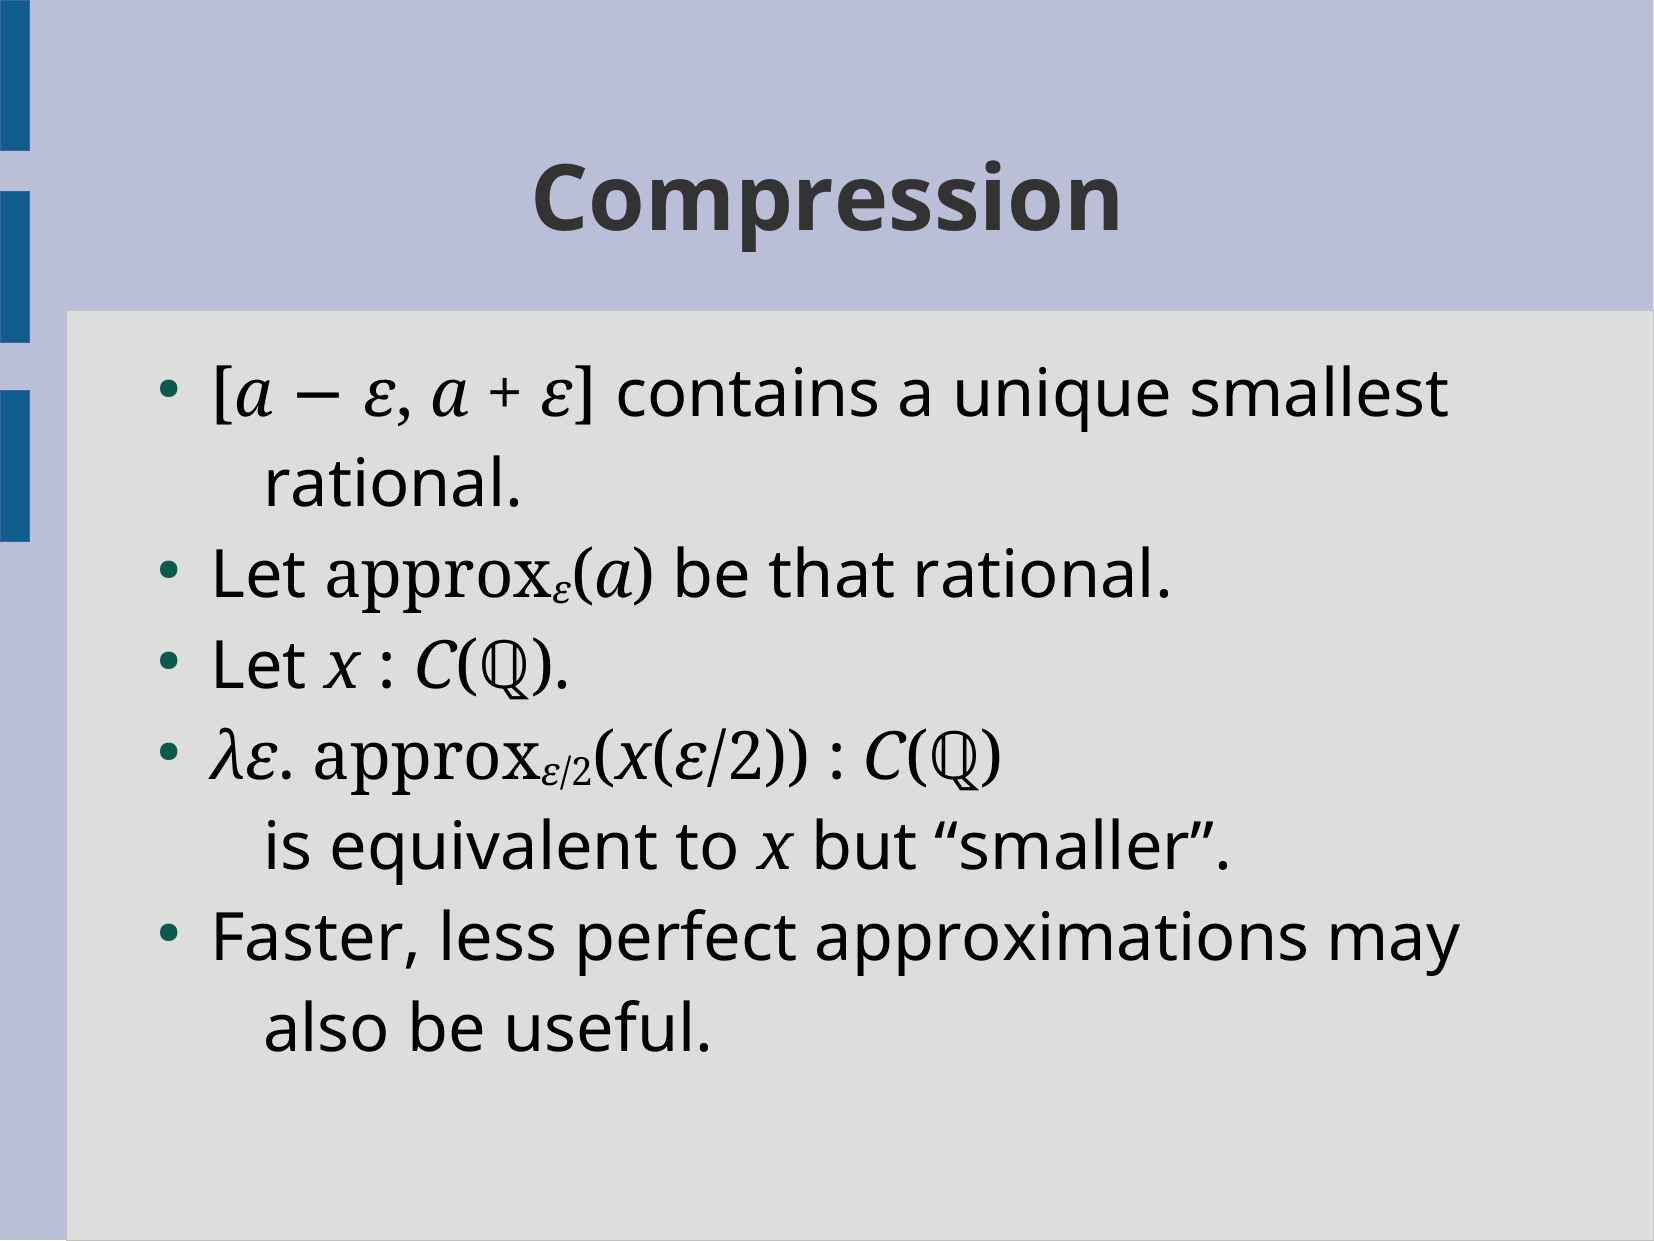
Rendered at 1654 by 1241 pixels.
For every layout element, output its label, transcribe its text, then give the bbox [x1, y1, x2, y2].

list [a − ε, a + ε] contains a unique smallest rational. Let approxε(a) be that rational. Let x : C(ℚ). λε. approxε/2(x(ε/2)) : C(ℚ) is equivalent to x but “smaller”. Faster, less perfect approximations may also be useful. [121, 344, 1534, 1236]
title Compression [121, 91, 1534, 299]
